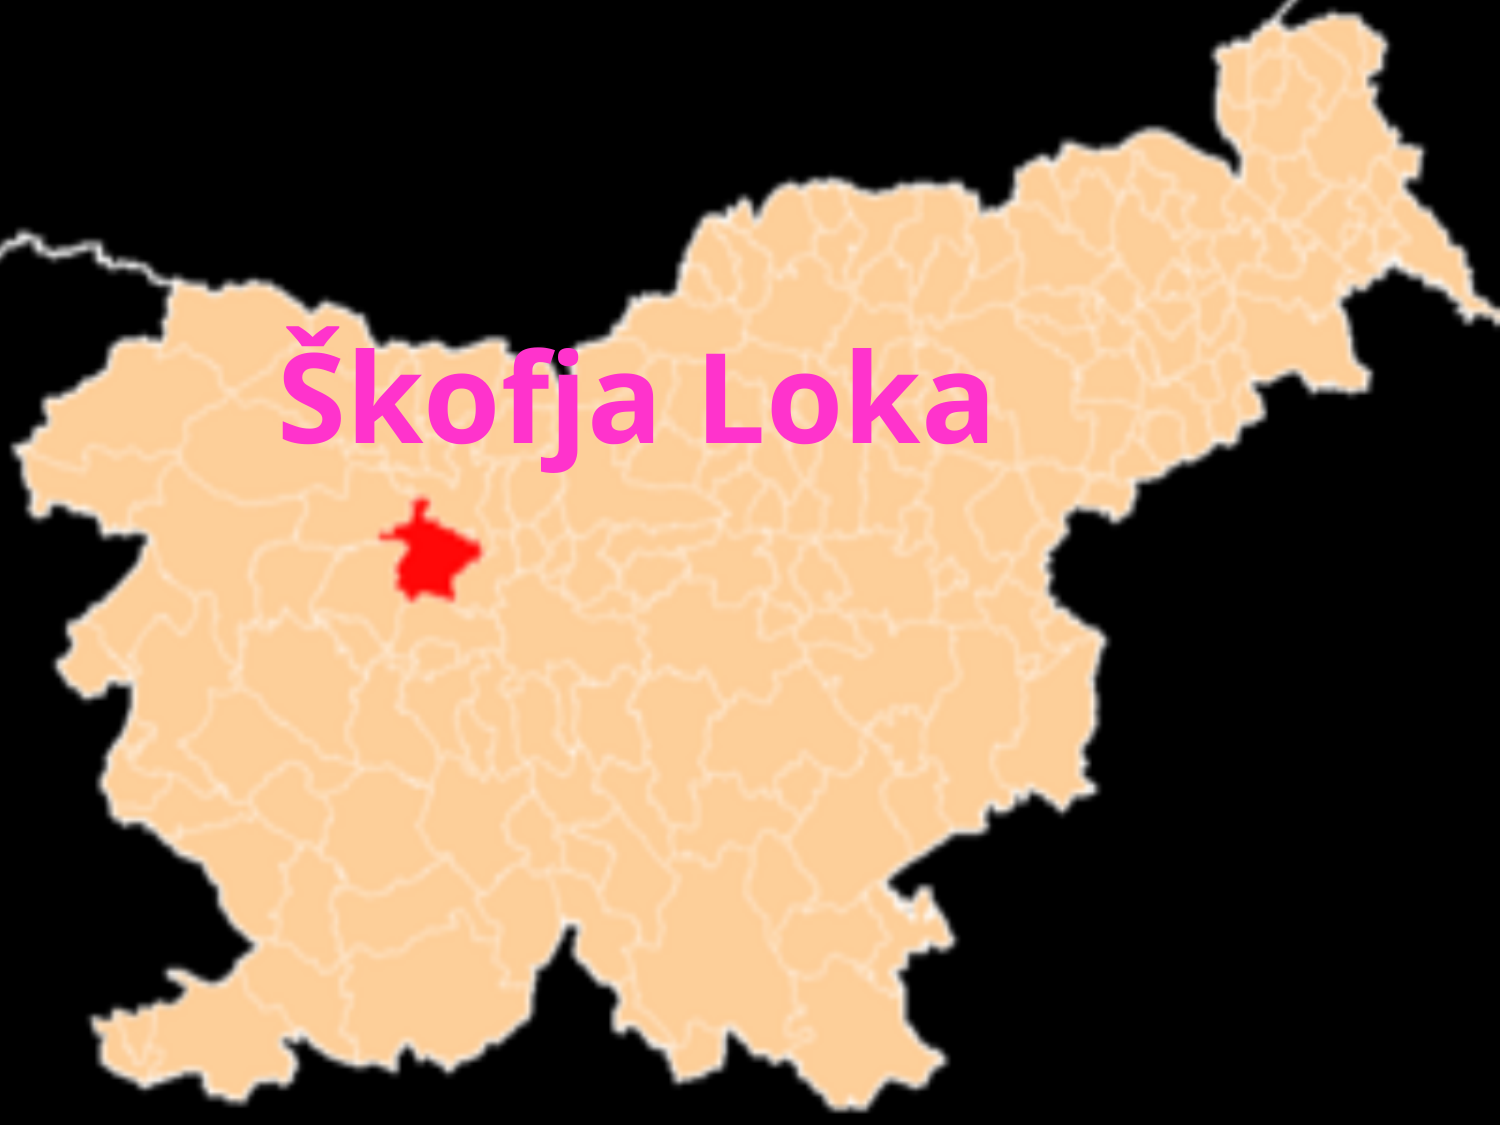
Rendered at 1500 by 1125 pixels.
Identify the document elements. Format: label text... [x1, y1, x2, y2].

title Škofja Loka [0, 299, 1463, 488]
picture [0, 0, 1500, 1125]
